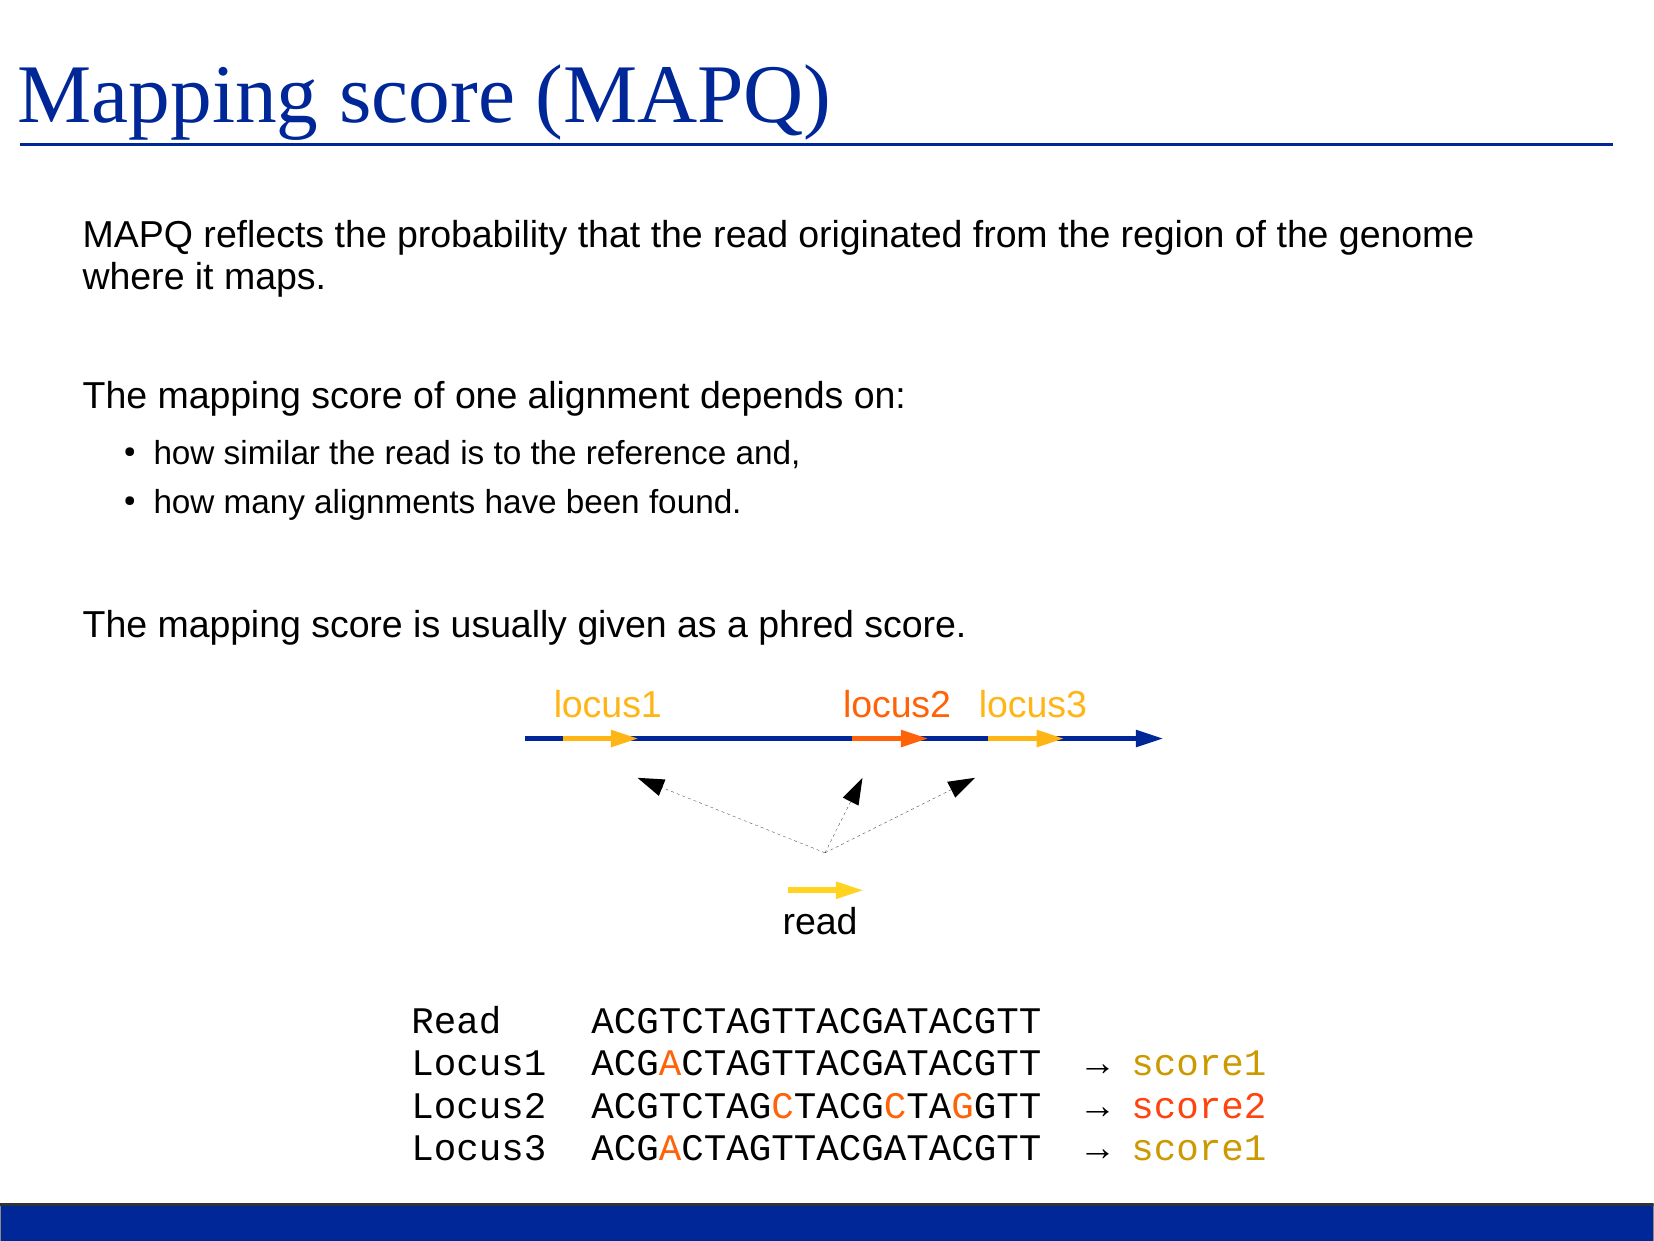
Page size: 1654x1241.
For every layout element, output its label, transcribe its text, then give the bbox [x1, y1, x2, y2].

text_box locus2 [828, 676, 967, 734]
text_box locus3 [967, 676, 1102, 734]
text_box Read ACGTCTAGTTACGATACGTT Locus1 ACGACTAGTTACGATACGTT → score1 Locus2 ACGTCTAGCTACGCTAGGTT → score2 Locus3 ACGACTAGTTACGATACGTT → score1 [396, 994, 1282, 1181]
text_box read [765, 890, 876, 954]
title Mapping score (MAPQ) [17, 0, 1589, 198]
list MAPQ reflects the probability that the read originated from the region of the genome where it maps. The mapping score of one alignment depends on: how similar the read is to the reference and, how many alignments have been found. The mapping score is usually given as a phred score. [82, 213, 1571, 1032]
text_box locus1 [538, 676, 677, 734]
